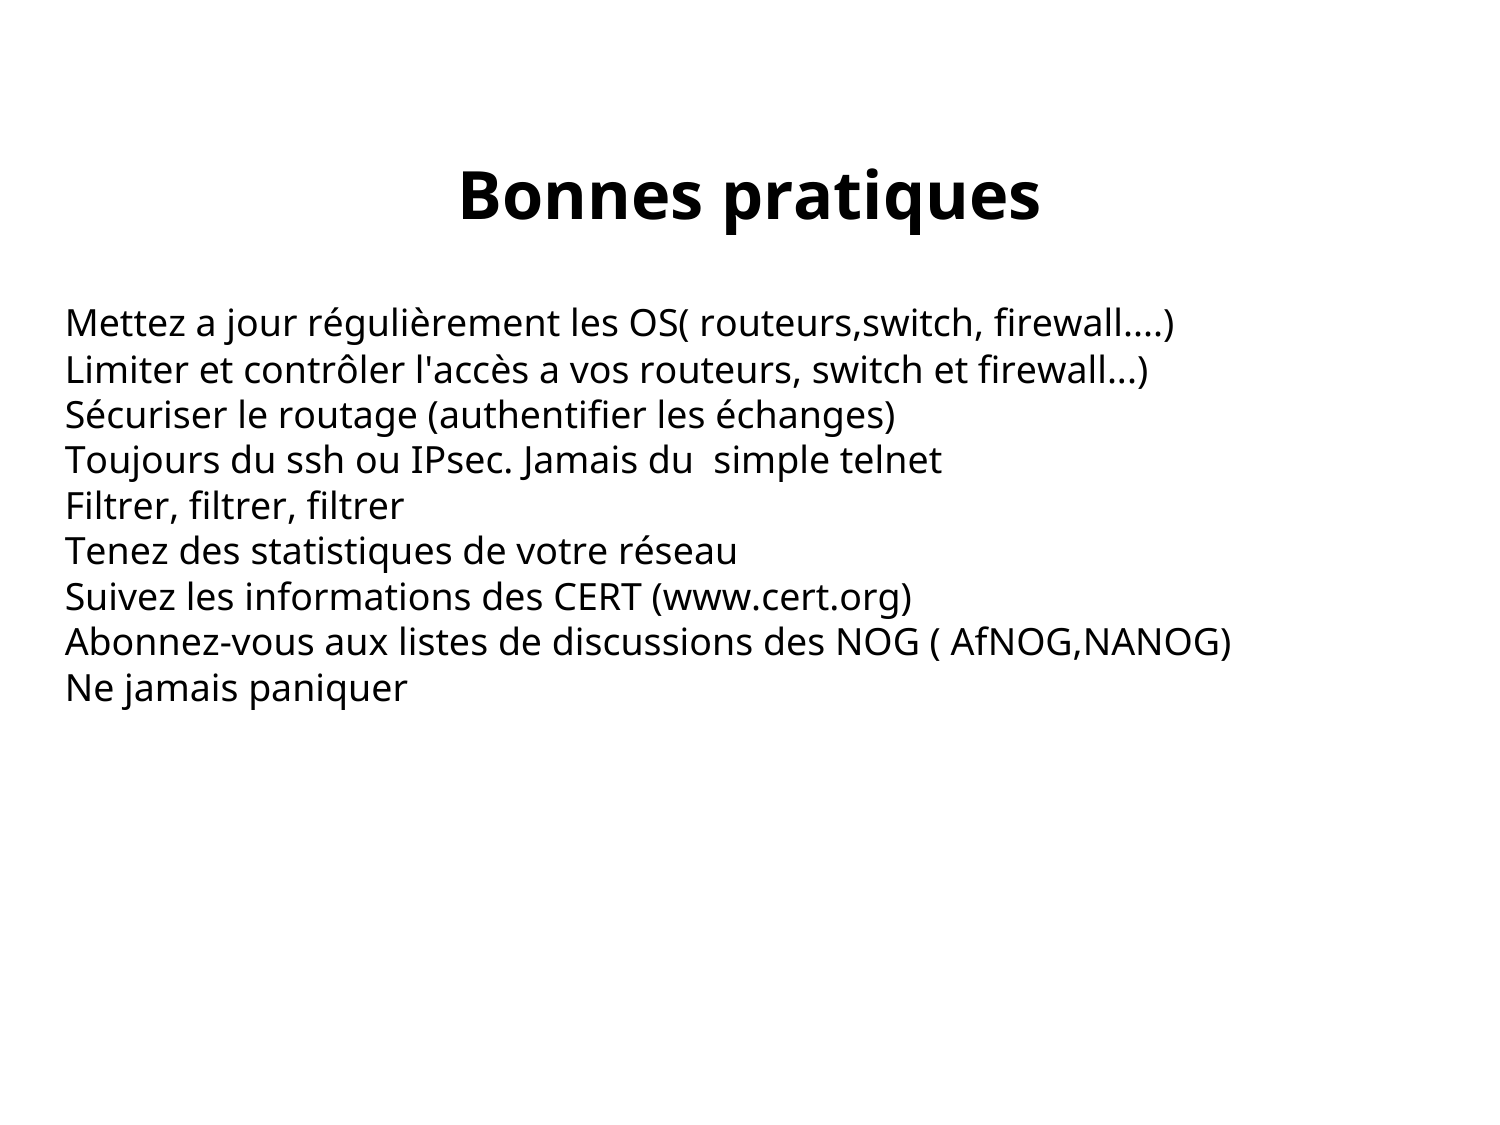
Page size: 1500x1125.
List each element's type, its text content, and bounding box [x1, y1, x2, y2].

title Bonnes pratiques [112, 99, 1388, 288]
text_box Mettez a jour régulièrement les OS( routeurs,switch, firewall....) Limiter et contrôler l'accès a vos routeurs, switch et firewall...) Sécuriser le routage (authentifier les échanges) Toujours du ssh ou IPsec. Jamais du simple telnet Filtrer, filtrer, filtrer Tenez des statistiques de votre réseau Suivez les informations des CERT (www.cert.org) Abonnez-vous aux listes de discussions des NOG ( AfNOG,NANOG) Ne jamais paniquer [64, 302, 1424, 800]
